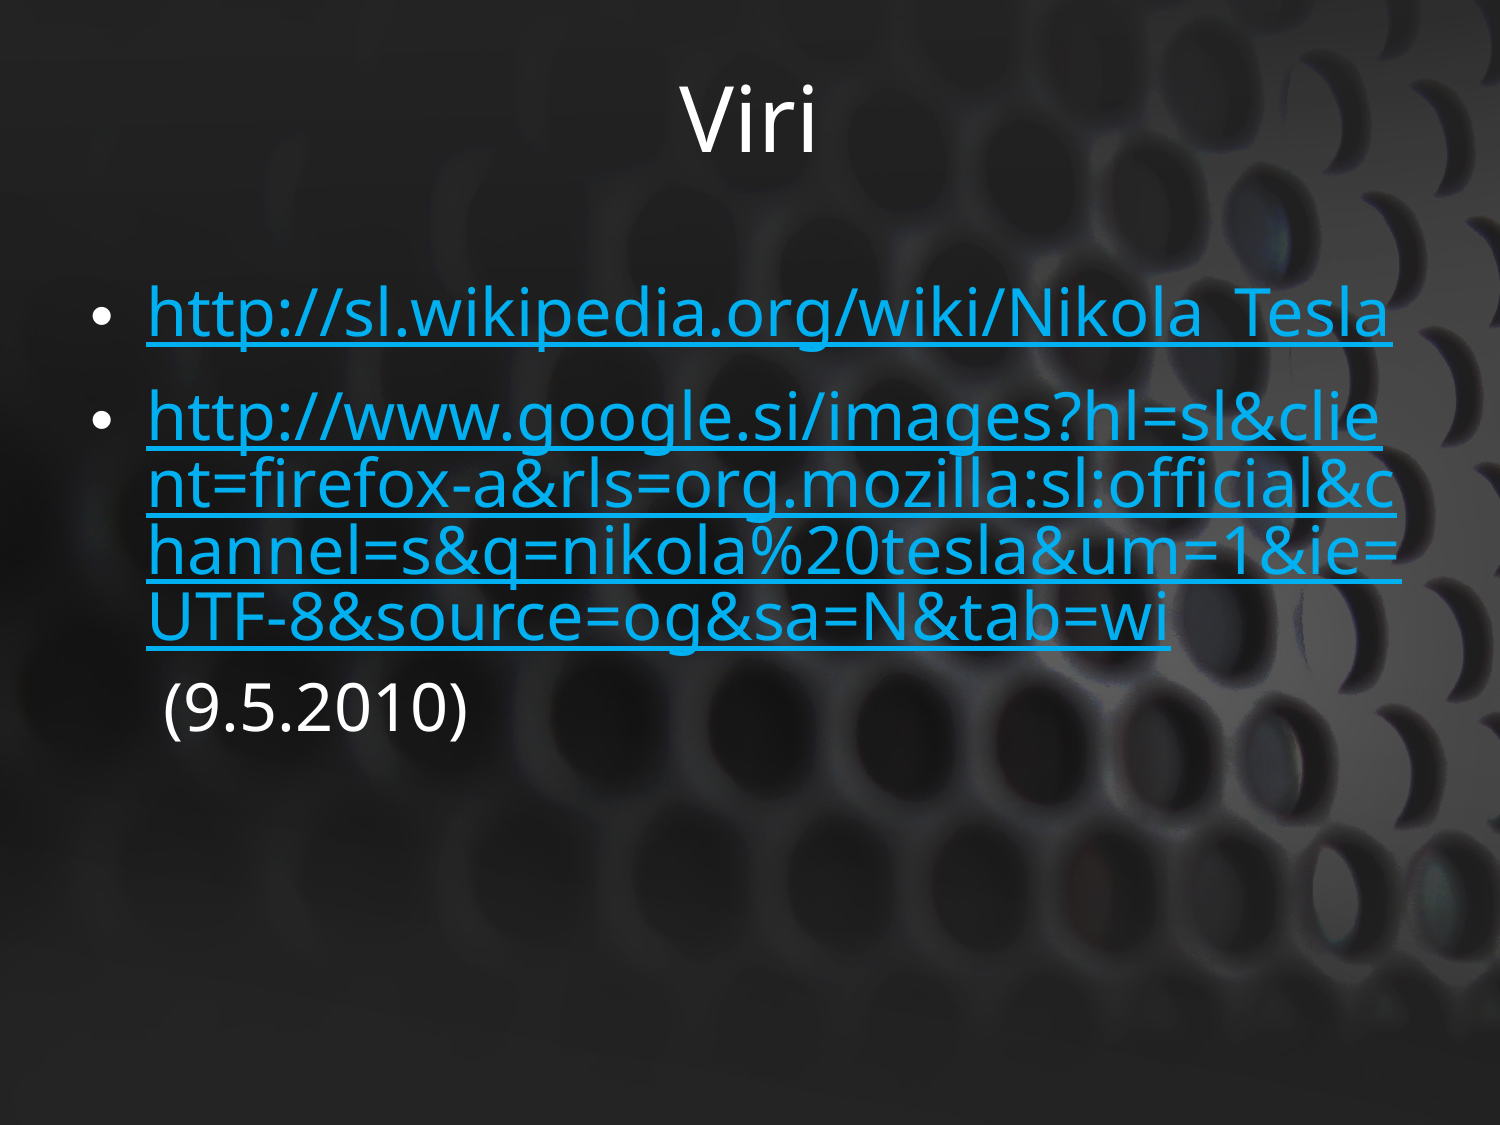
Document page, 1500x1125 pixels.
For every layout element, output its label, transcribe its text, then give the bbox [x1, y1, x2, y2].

picture [0, 233, 1500, 1125]
list http://sl.wikipedia.org/wiki/Nikola_Tesla http://www.google.si/images?hl=sl&client=firefox-a&rls=org.mozilla:sl:official&channel=s&q=nikola%20tesla&um=1&ie=UTF-8&source=og&sa=N&tab=wi (9.5.2010) [75, 262, 1425, 1005]
title Viri [0, 0, 1500, 233]
